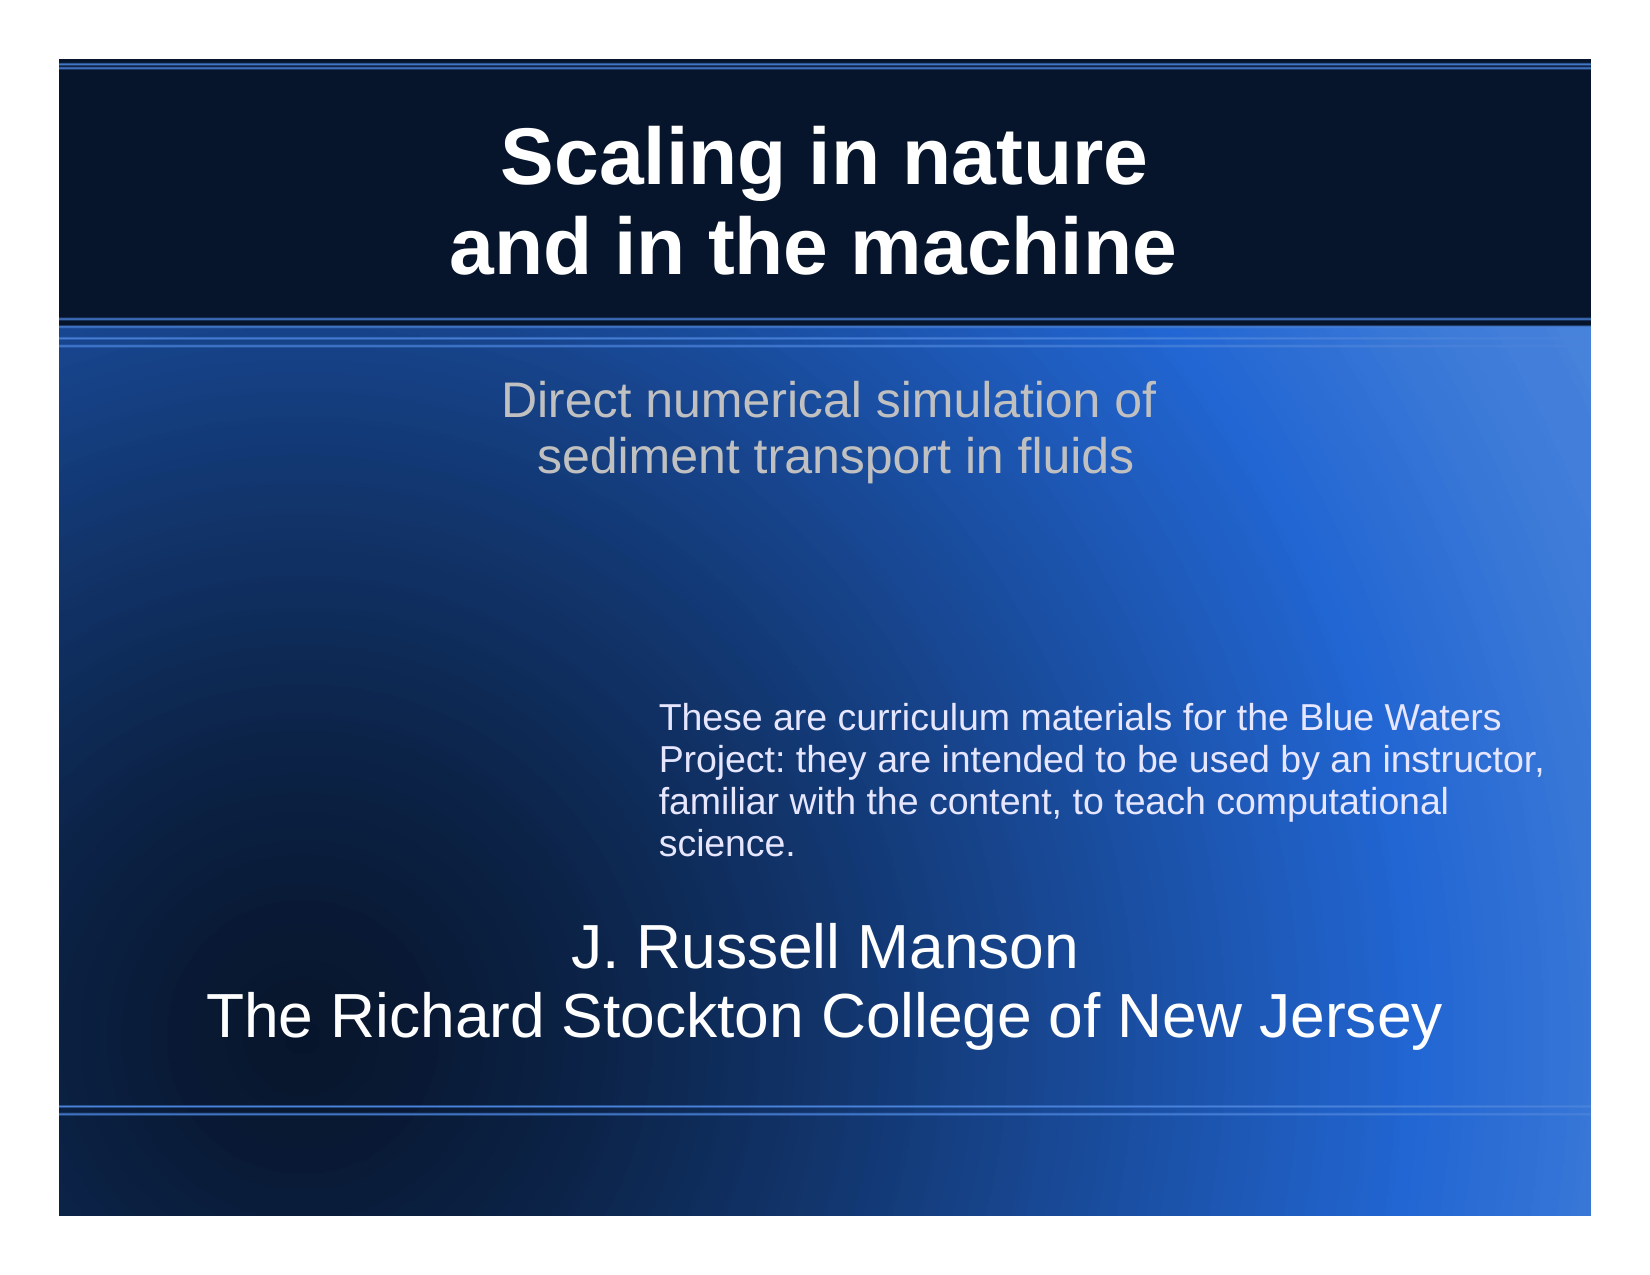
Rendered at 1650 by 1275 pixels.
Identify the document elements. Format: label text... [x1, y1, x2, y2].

text_box Direct numerical simulation of sediment transport in fluids [295, 365, 1376, 492]
picture [59, 59, 1591, 1216]
title Scaling in nature and in the machine [135, 105, 1515, 299]
text_box These are curriculum materials for the Blue Waters Project: they are intended to be used by an instructor, familiar with the content, to teach computational science. [644, 689, 1575, 872]
subtitle J. Russell Manson The Richard Stockton College of New Jersey [135, 809, 1515, 1154]
